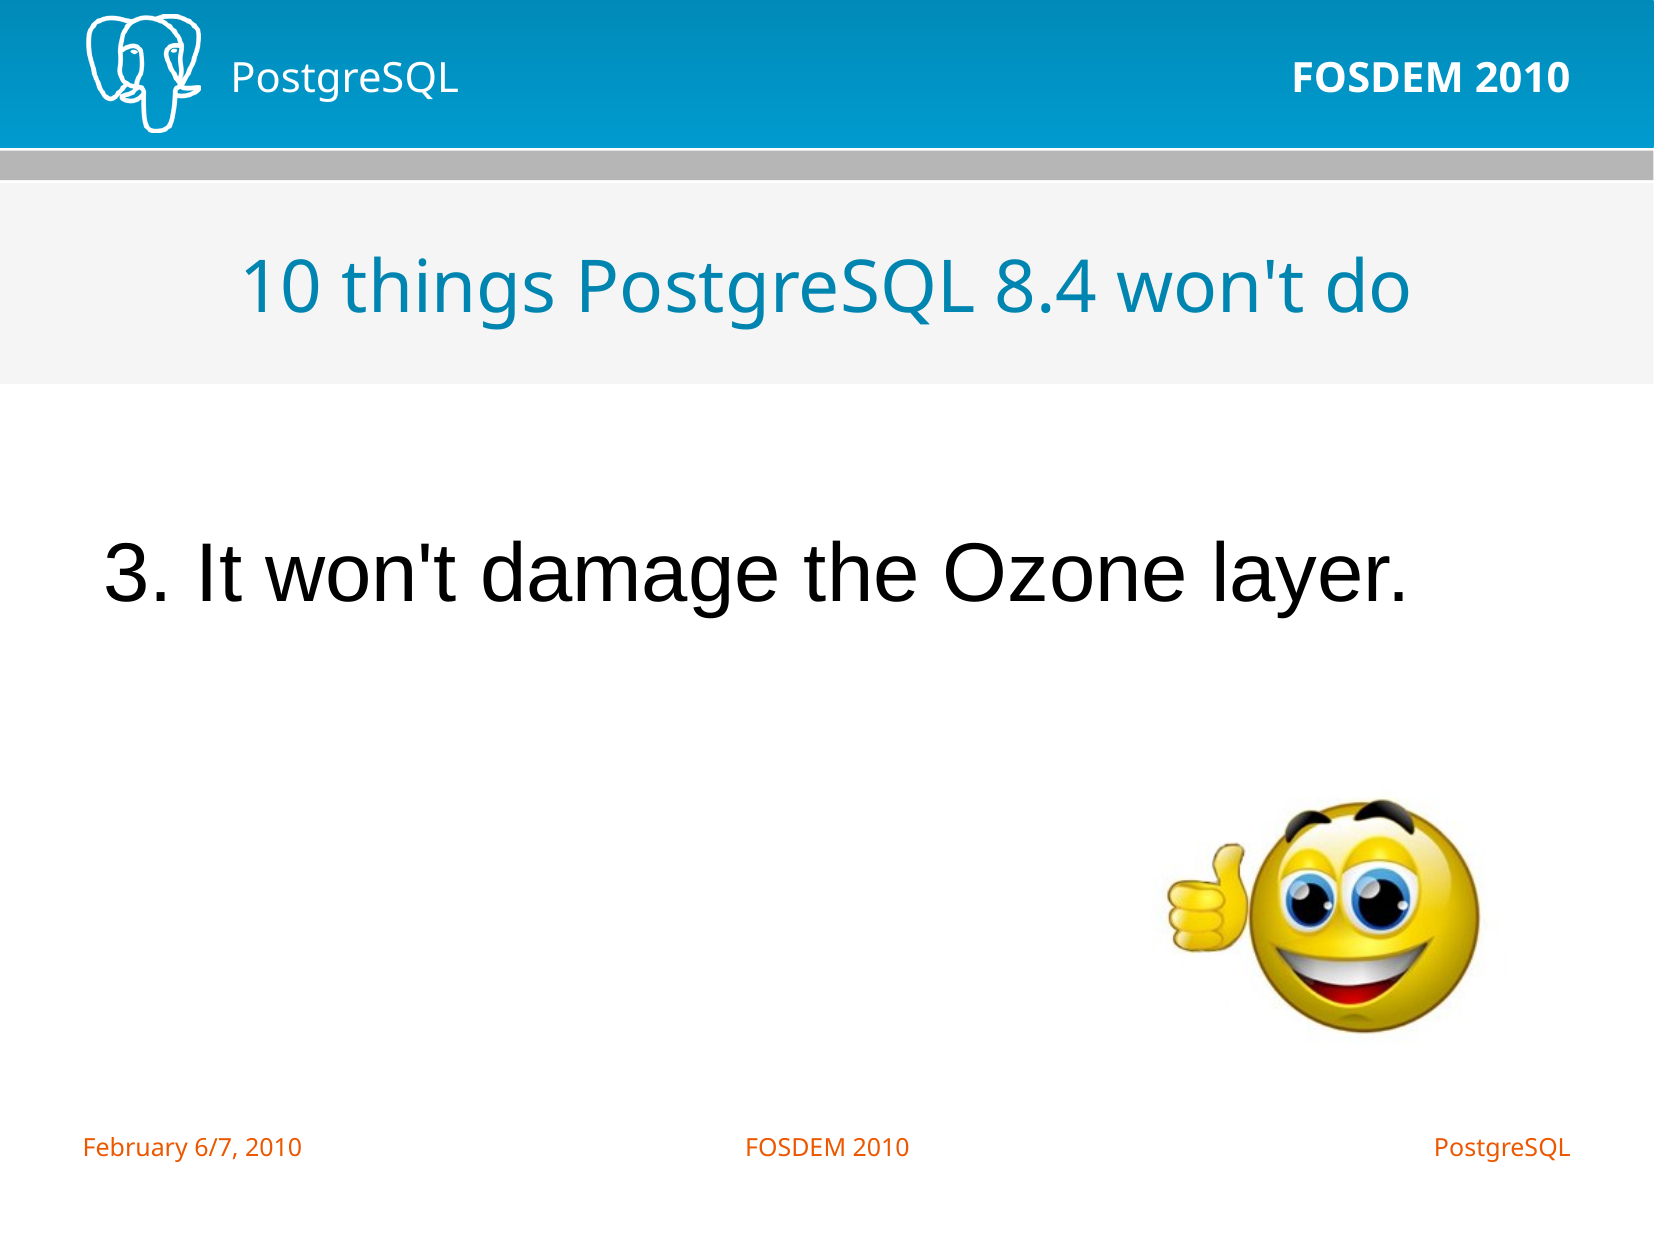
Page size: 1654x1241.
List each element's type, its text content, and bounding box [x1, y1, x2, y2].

title 10 things PostgreSQL 8.4 won't do [82, 208, 1571, 362]
picture [87, 15, 200, 132]
text_box 3. It won't damage the Ozone layer. [88, 472, 1536, 621]
picture [1151, 776, 1506, 1063]
